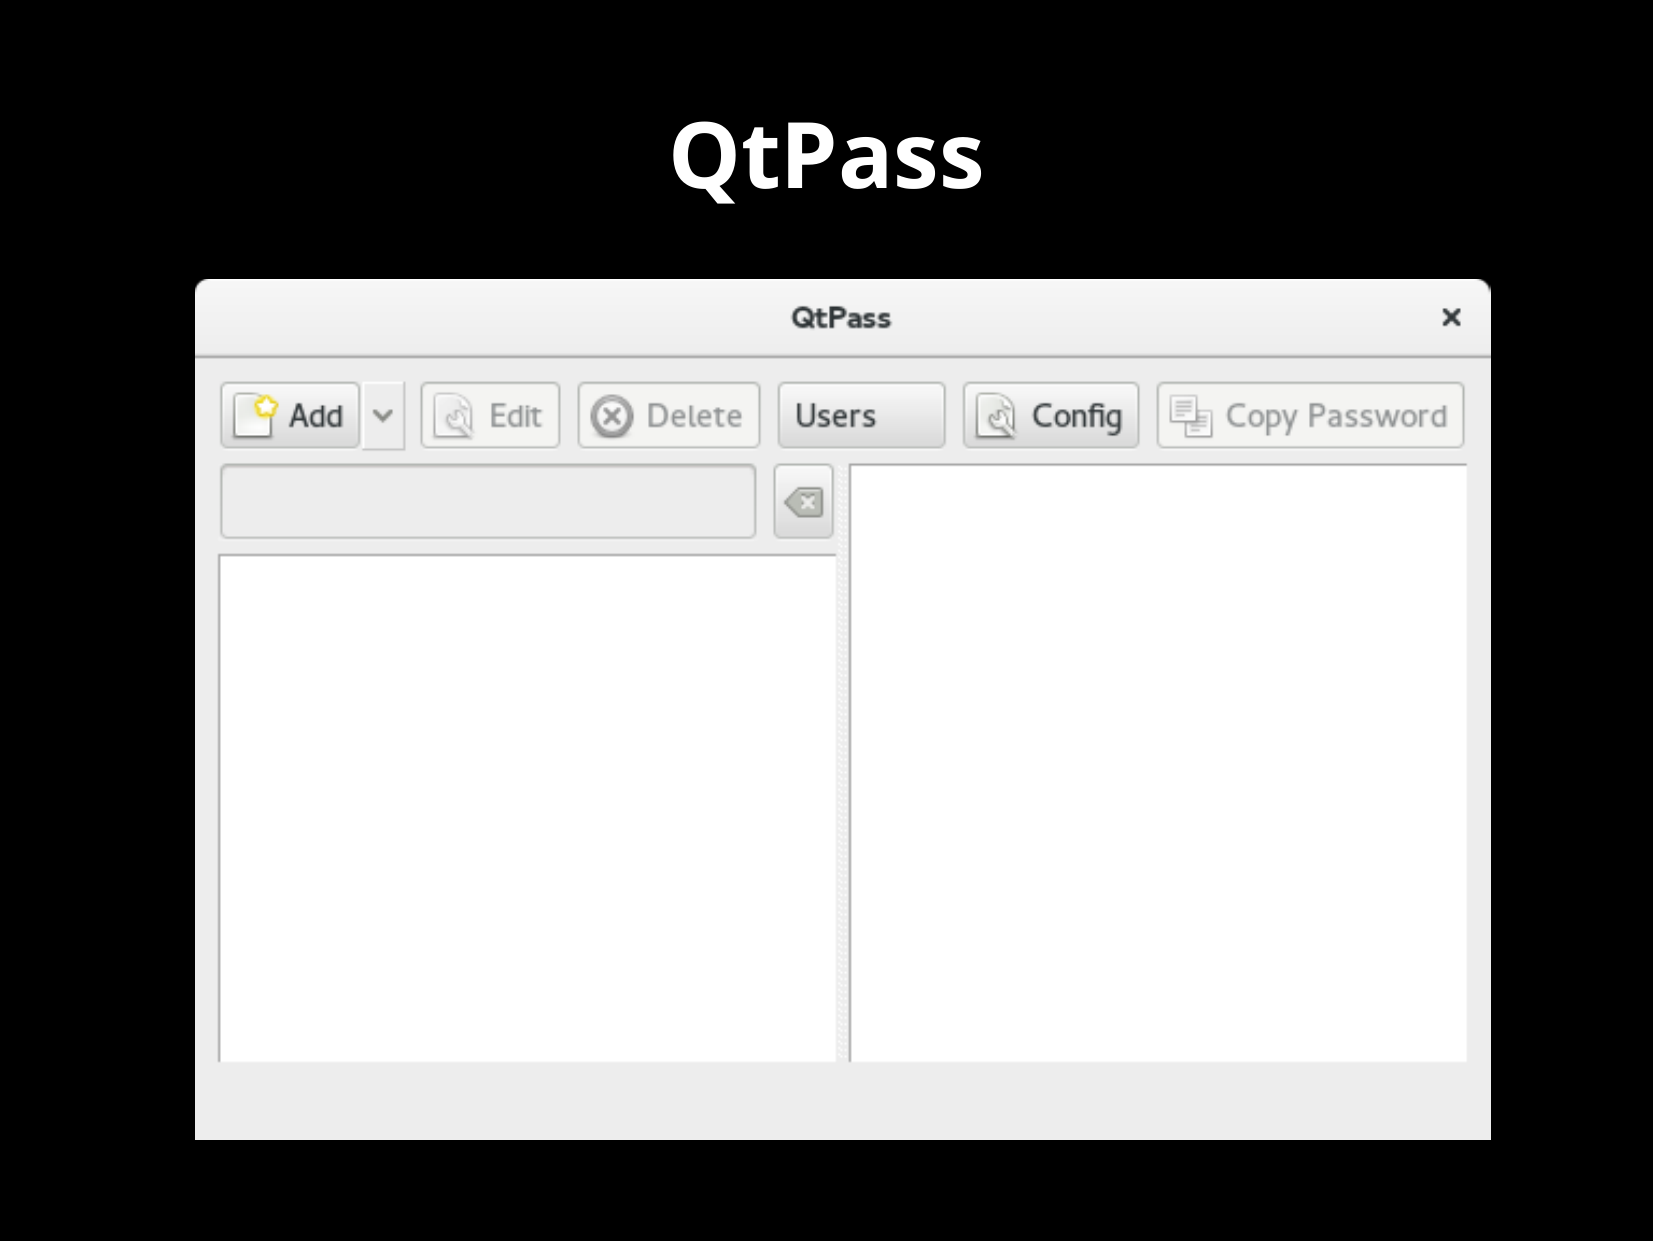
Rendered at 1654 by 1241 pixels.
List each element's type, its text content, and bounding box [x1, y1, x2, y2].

title QtPass [82, 49, 1571, 257]
picture [195, 279, 1491, 1141]
